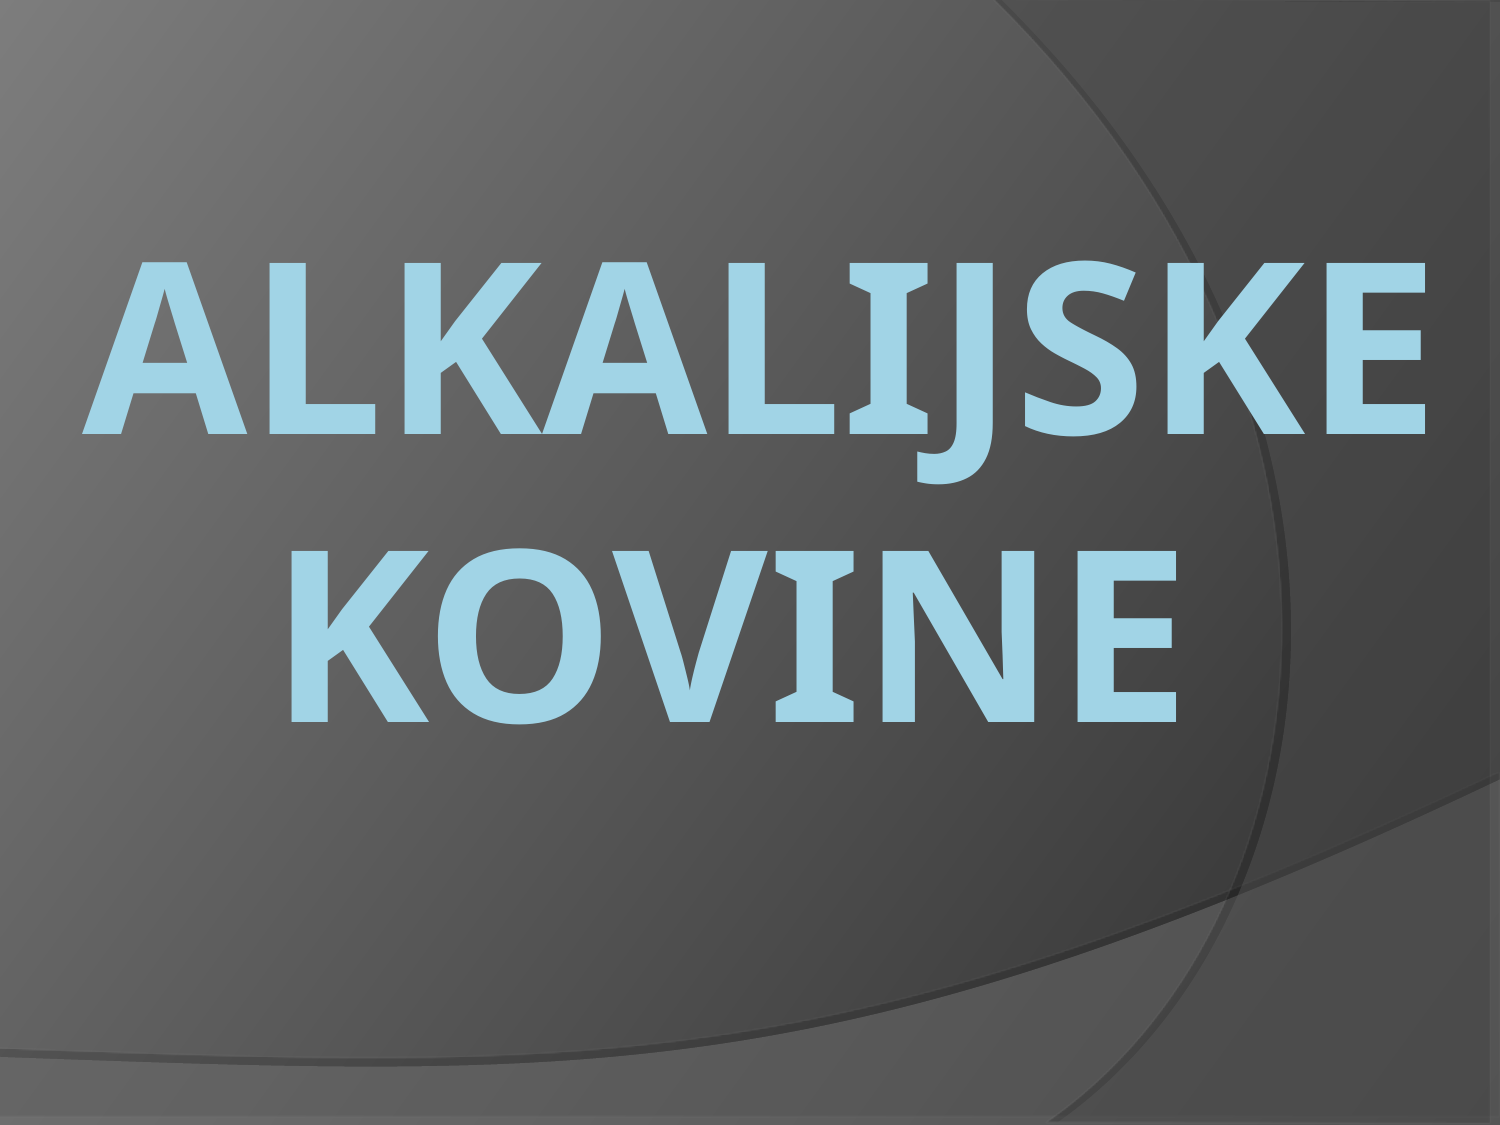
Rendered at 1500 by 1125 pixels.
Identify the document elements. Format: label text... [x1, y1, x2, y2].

title ALKALIJSKE KOVINE [23, 187, 1500, 565]
